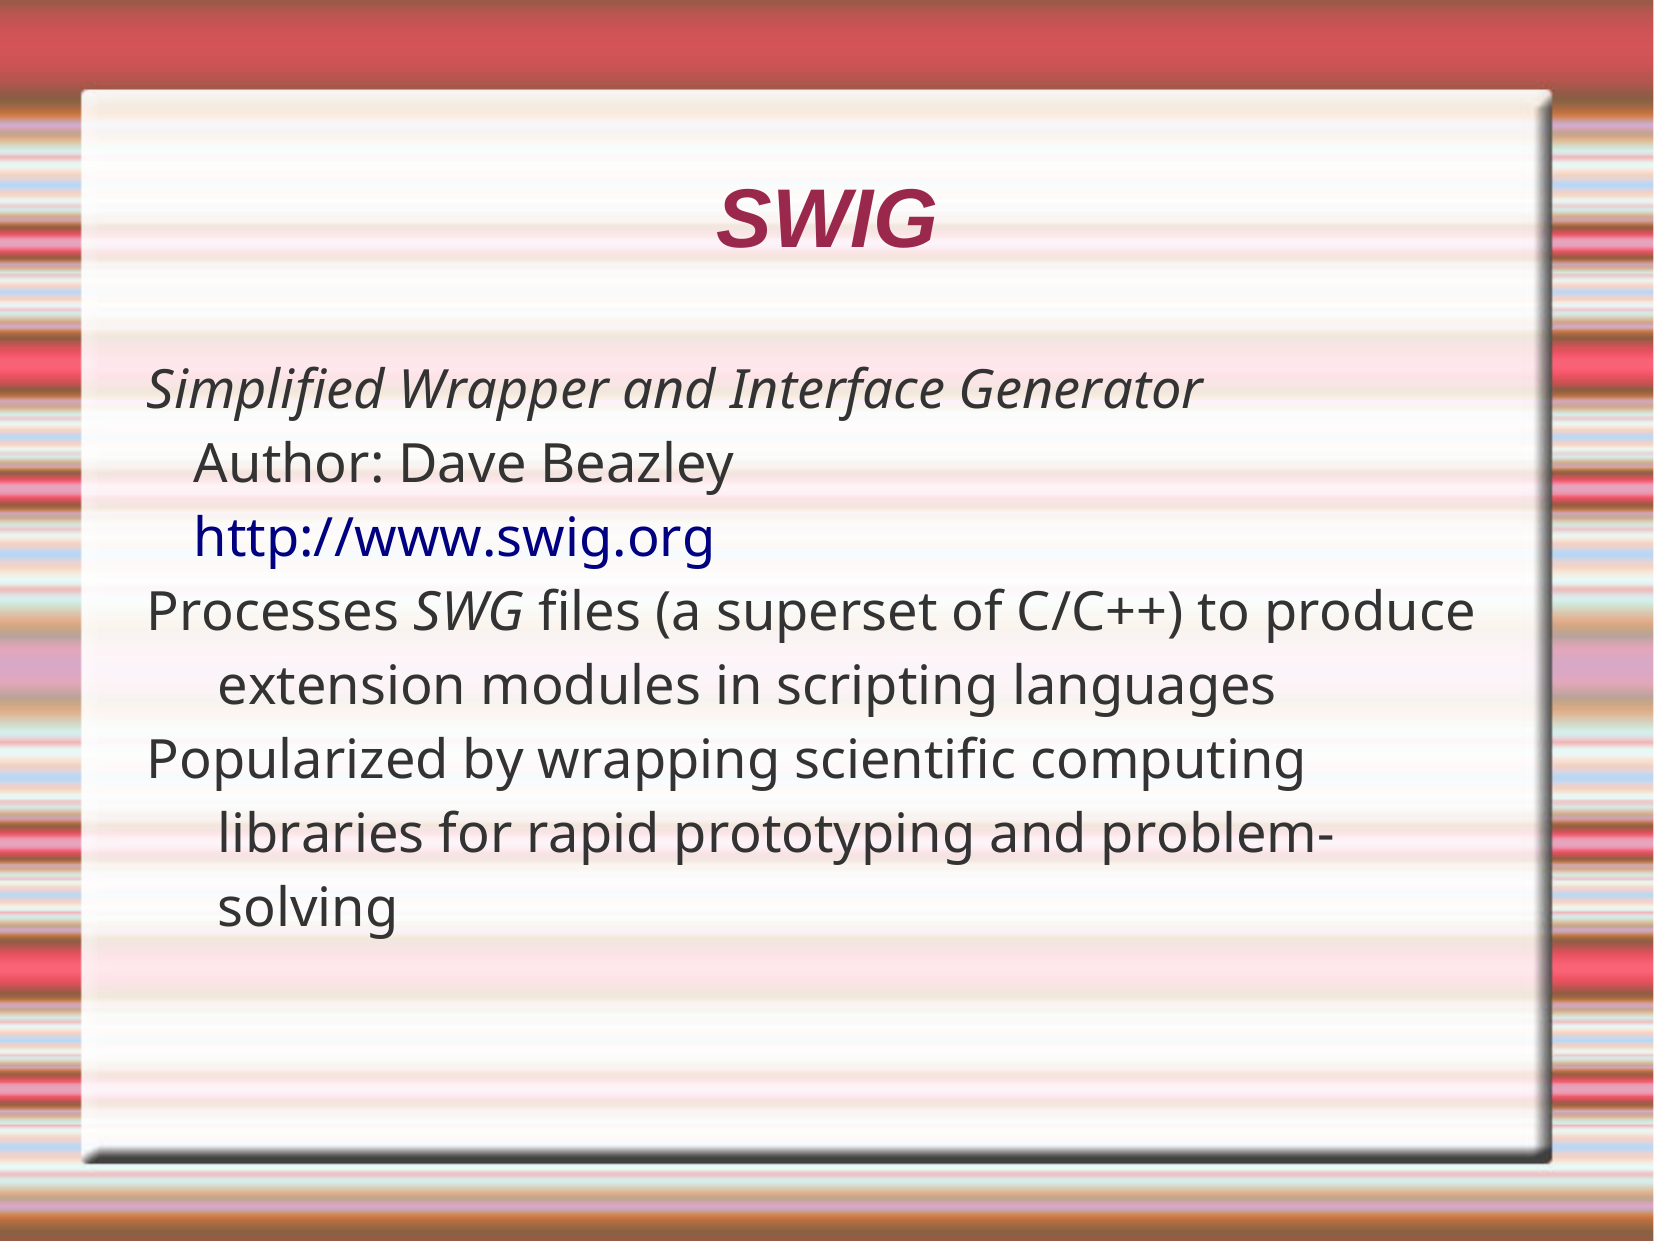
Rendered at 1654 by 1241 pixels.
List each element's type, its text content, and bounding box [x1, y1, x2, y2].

picture [0, 0, 1654, 1241]
list Simplified Wrapper and Interface Generator Author: Dave Beazley http://www.swig.org Processes SWG files (a superset of C/C++) to produce extension modules in scripting languages Popularized by wrapping scientific computing libraries for rapid prototyping and problem-solving [134, 350, 1516, 1133]
title SWIG [121, 114, 1534, 322]
